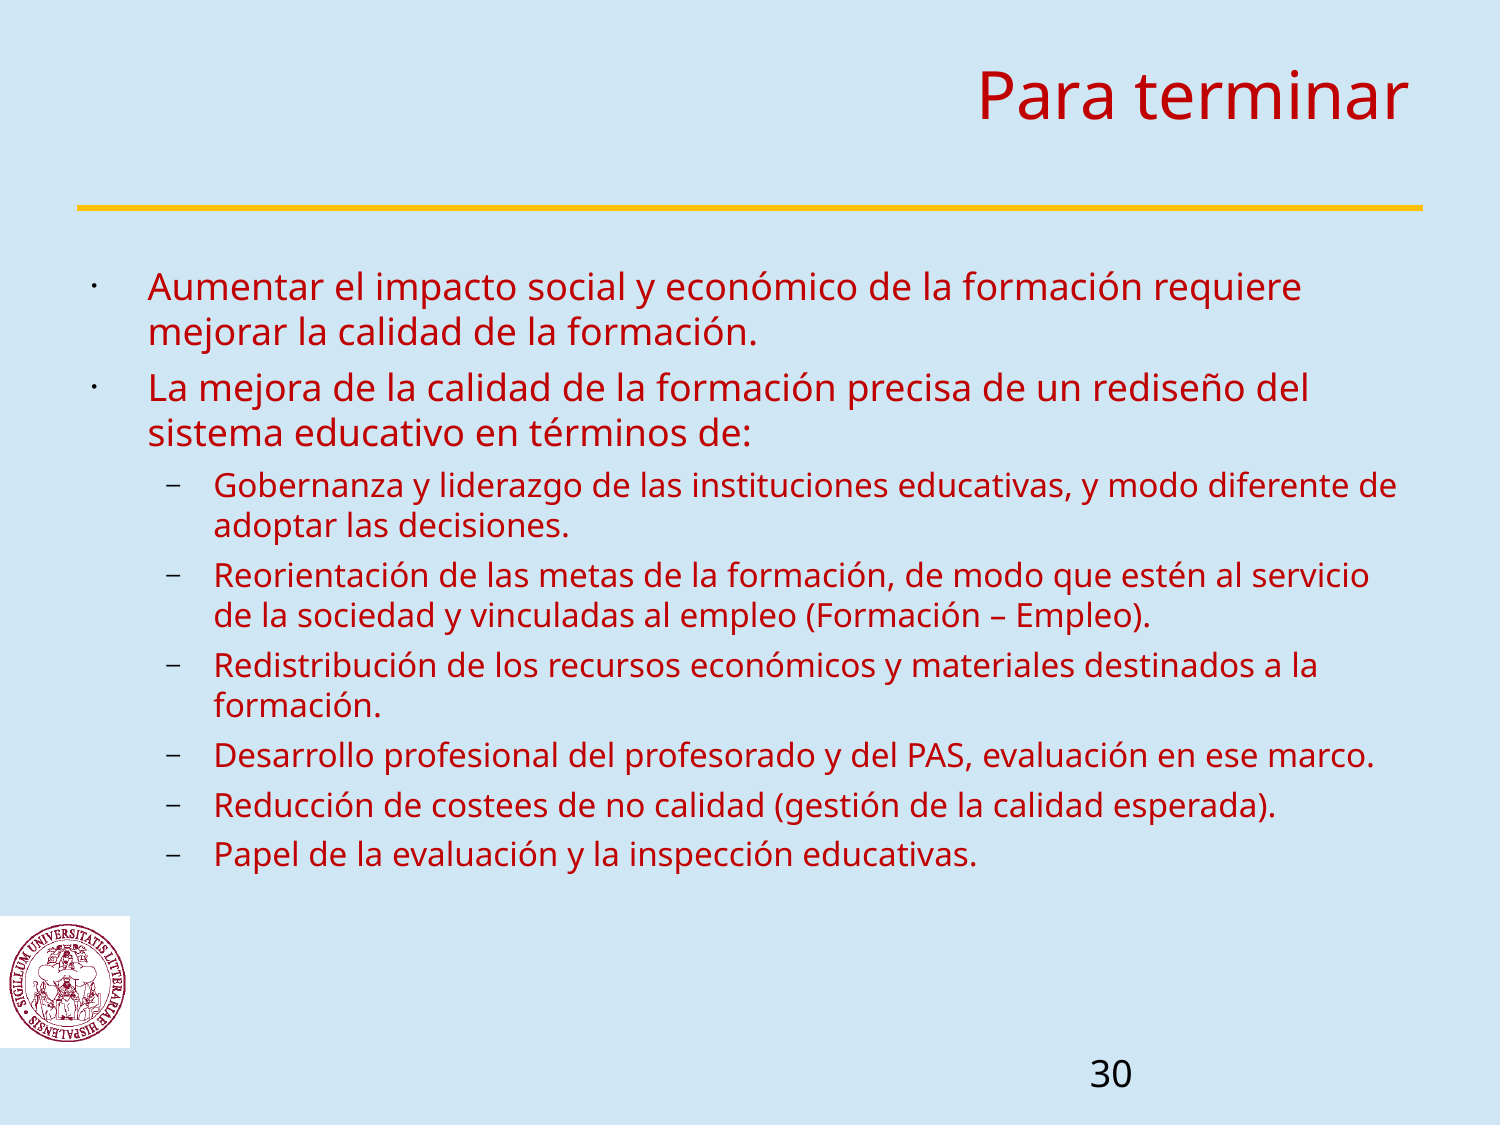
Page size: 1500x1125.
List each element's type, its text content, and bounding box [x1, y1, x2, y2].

title Para terminar [75, 45, 1425, 185]
list Aumentar el impacto social y económico de la formación requiere mejorar la calidad de la formación. La mejora de la calidad de la formación precisa de un rediseño del sistema educativo en términos de: Gobernanza y liderazgo de las instituciones educativas, y modo diferente de adoptar las decisiones. Reorientación de las metas de la formación, de modo que estén al servicio de la sociedad y vinculadas al empleo (Formación – Empleo). Redistribución de los recursos económicos y materiales destinados a la formación. Desarrollo profesional del profesorado y del PAS, evaluación en ese marco. Reducción de costees de no calidad (gestión de la calidad esperada). Papel de la evaluación y la inspección educativas. [76, 255, 1427, 998]
slide_number <número> [1074, 1042, 1425, 1103]
picture [0, 916, 130, 1048]
